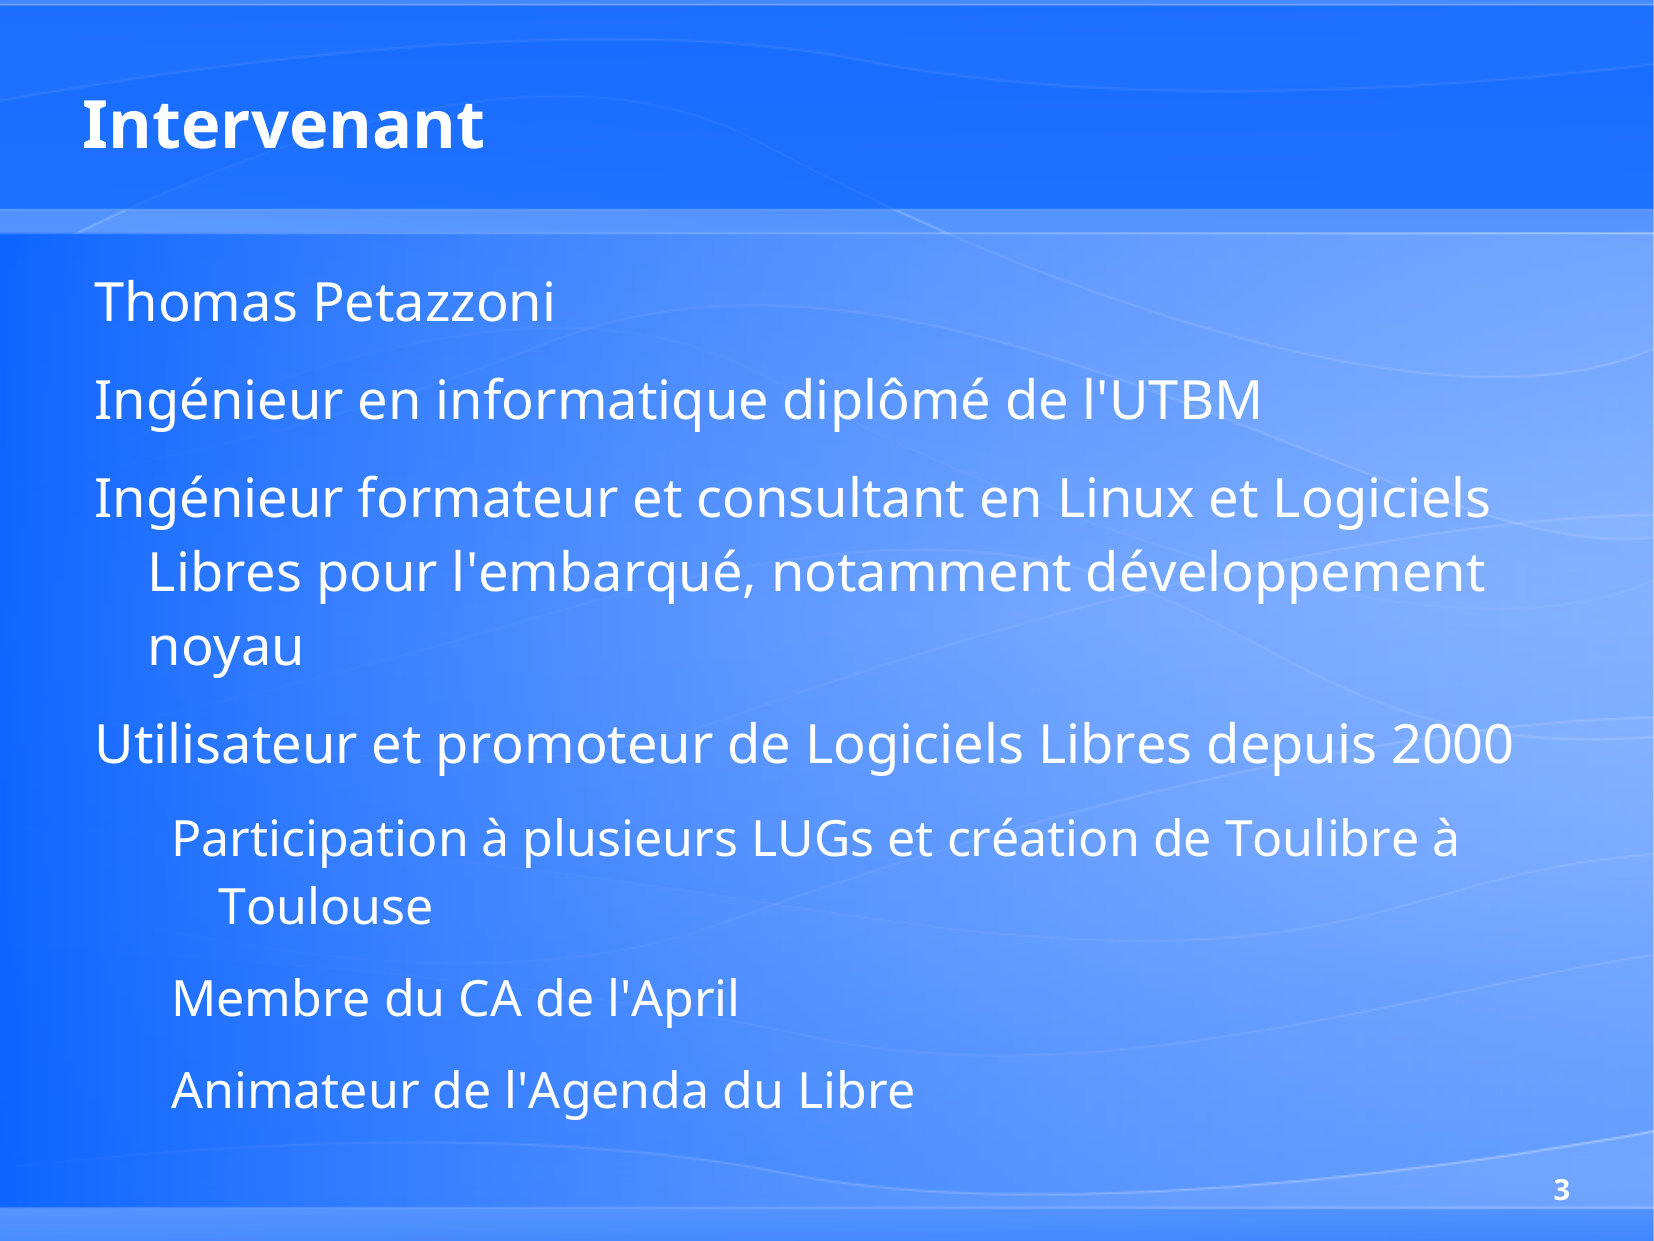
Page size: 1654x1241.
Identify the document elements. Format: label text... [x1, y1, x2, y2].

title Intervenant [23, 15, 1625, 229]
list Thomas Petazzoni Ingénieur en informatique diplômé de l'UTBM Ingénieur formateur et consultant en Linux et Logiciels Libres pour l'embarqué, notamment développement noyau Utilisateur et promoteur de Logiciels Libres depuis 2000 Participation à plusieurs LUGs et création de Toulibre à Toulouse Membre du CA de l'April Animateur de l'Agenda du Libre [76, 263, 1565, 1081]
picture [0, 0, 1654, 1241]
